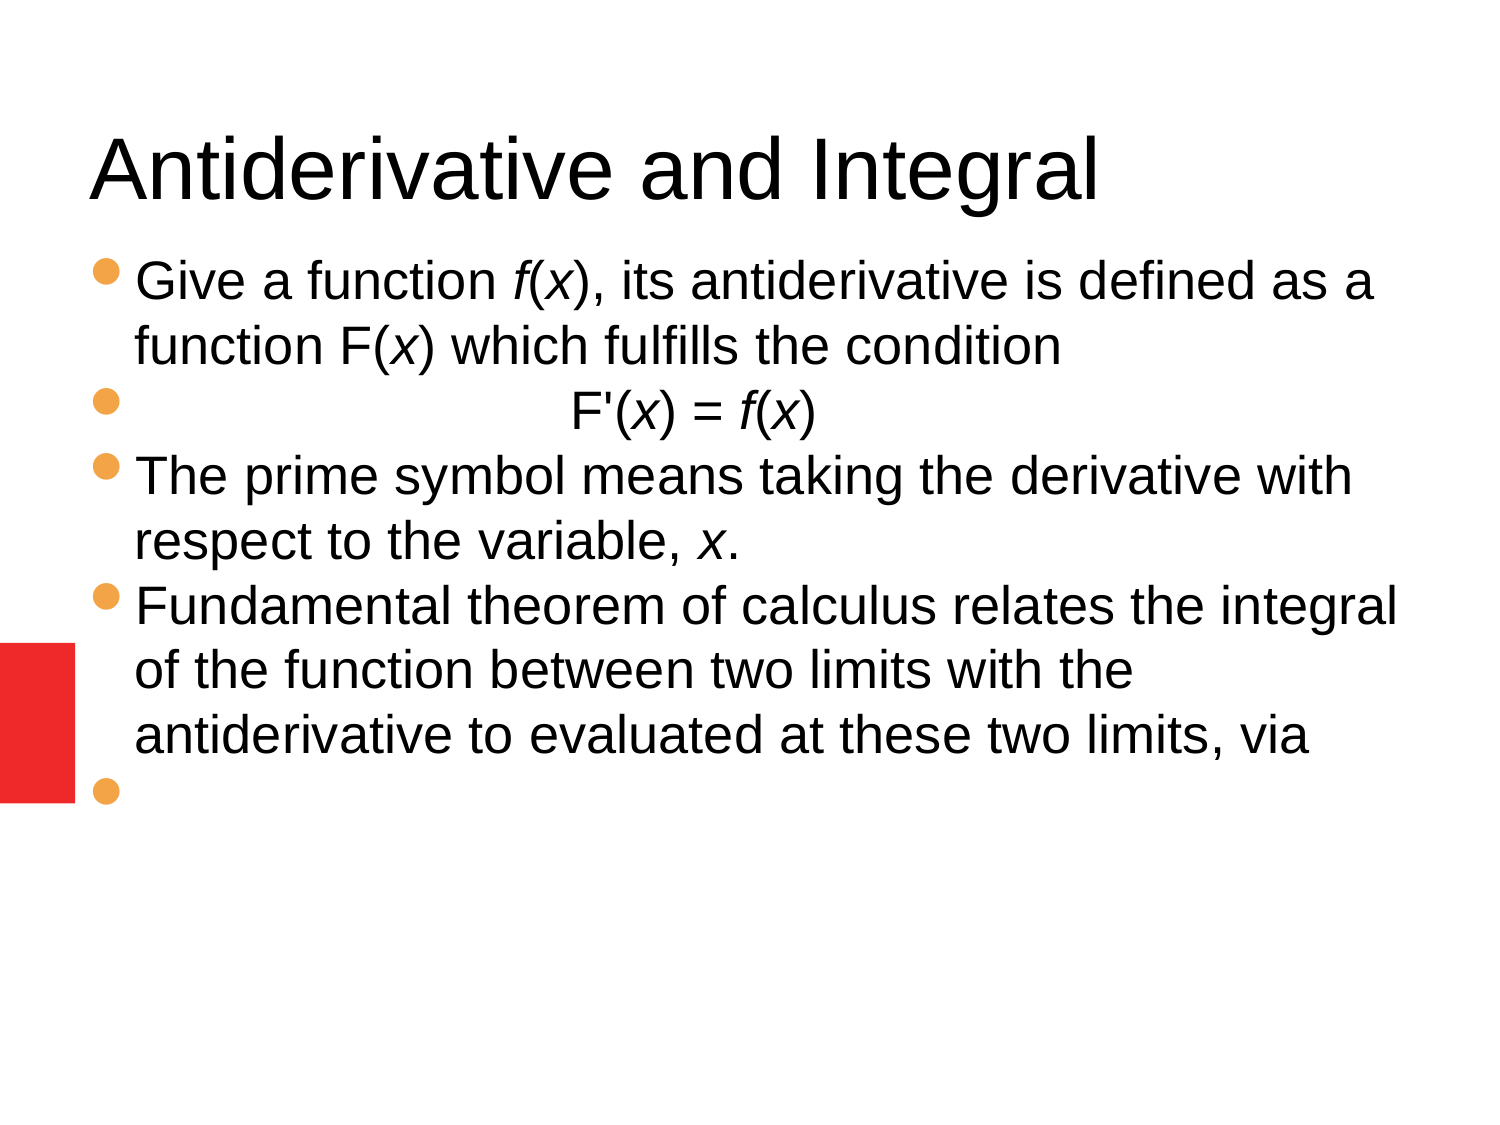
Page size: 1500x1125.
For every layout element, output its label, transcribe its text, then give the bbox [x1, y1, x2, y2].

text_box Antiderivative and Integral [74, 24, 1425, 225]
text_box Give a function f(x), its antiderivative is defined as a function F(x) which fulfills the condition F'(x) = f(x) The prime symbol means taking the derivative with respect to the variable, x. Fundamental theorem of calculus relates the integral of the function between two limits with the antiderivative to evaluated at these two limits, via [74, 237, 1425, 1005]
